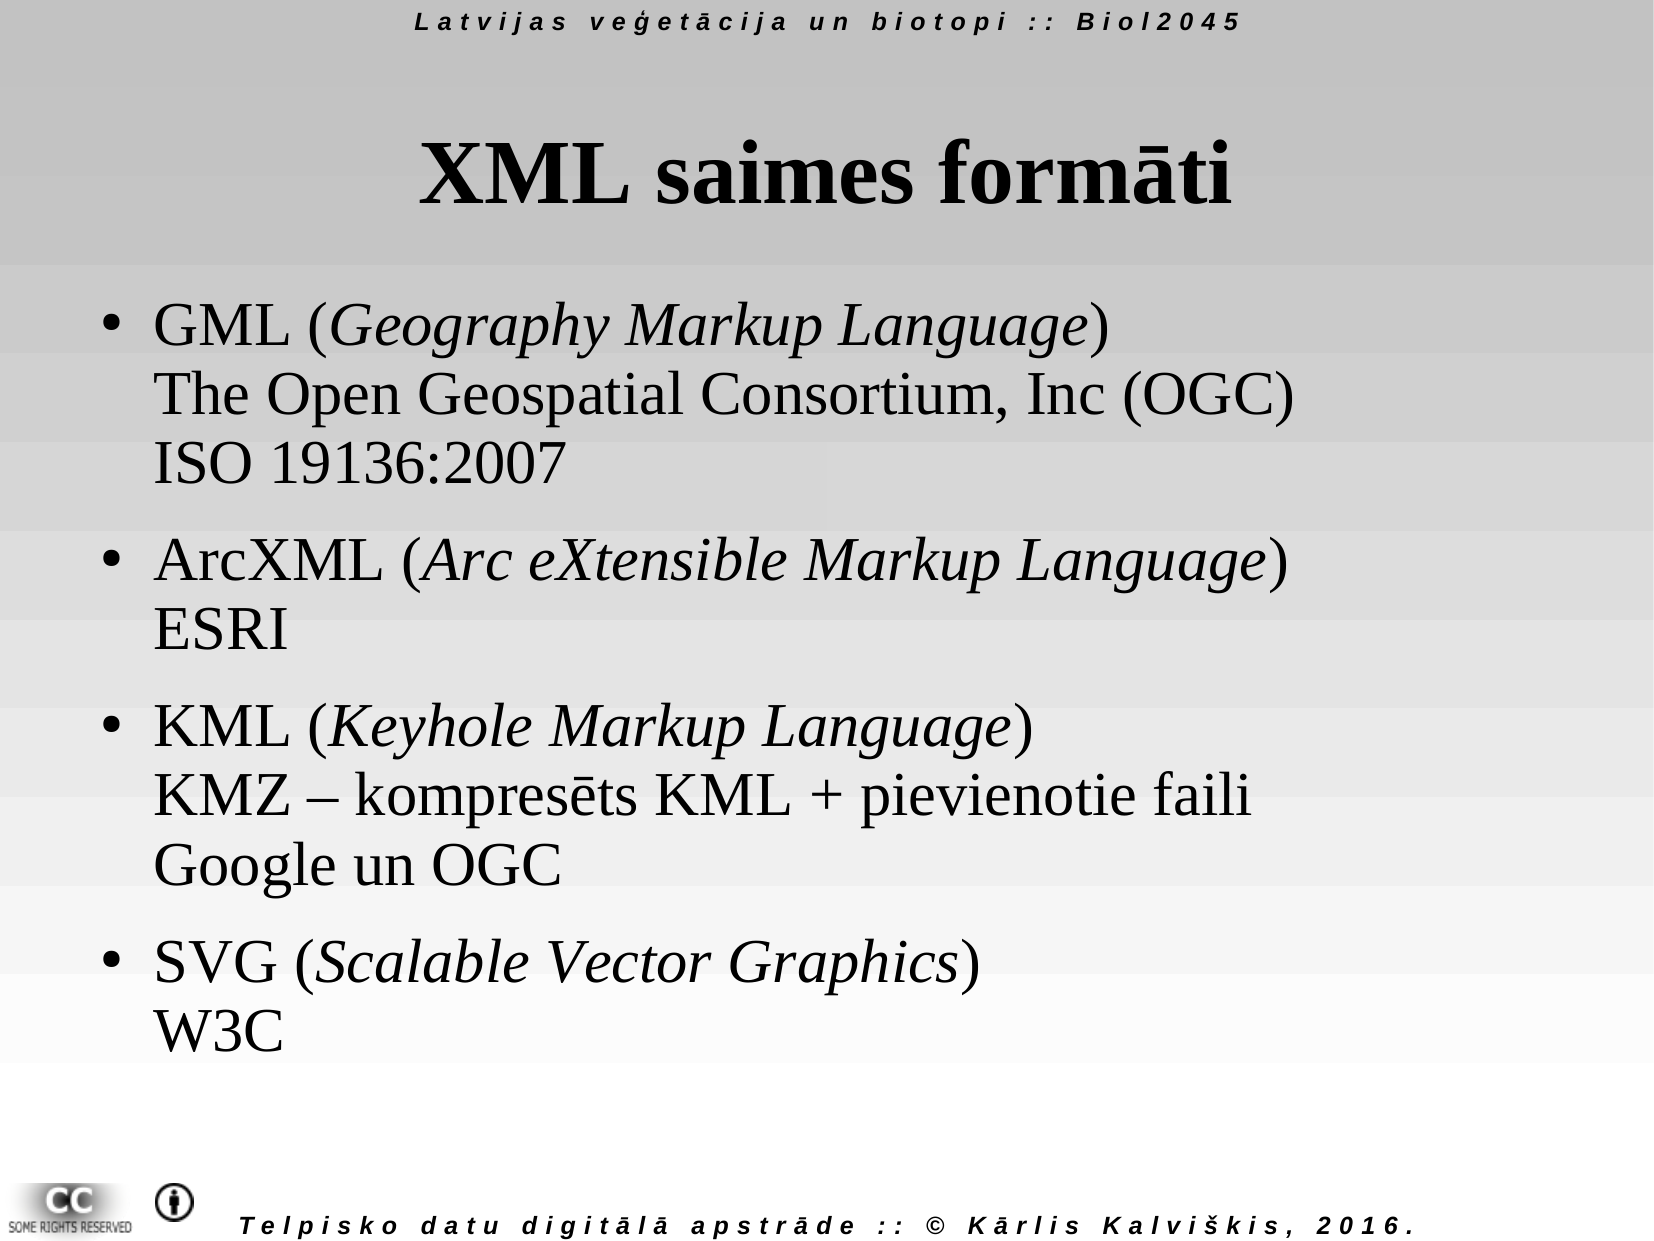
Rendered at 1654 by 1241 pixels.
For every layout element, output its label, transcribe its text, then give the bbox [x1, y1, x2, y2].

picture [0, 0, 1654, 1241]
list GML (Geography Markup Language) The Open Geospatial Consortium, Inc (OGC) ISO 19136:2007 ArcXML (Arc eXtensible Markup Language) ESRI KML (Keyhole Markup Language) KMZ – kompresēts KML + pievienotie faili Google un OGC SVG (Scalable Vector Graphics) W3C [82, 289, 1571, 1098]
title XML saimes formāti [29, 49, 1625, 296]
